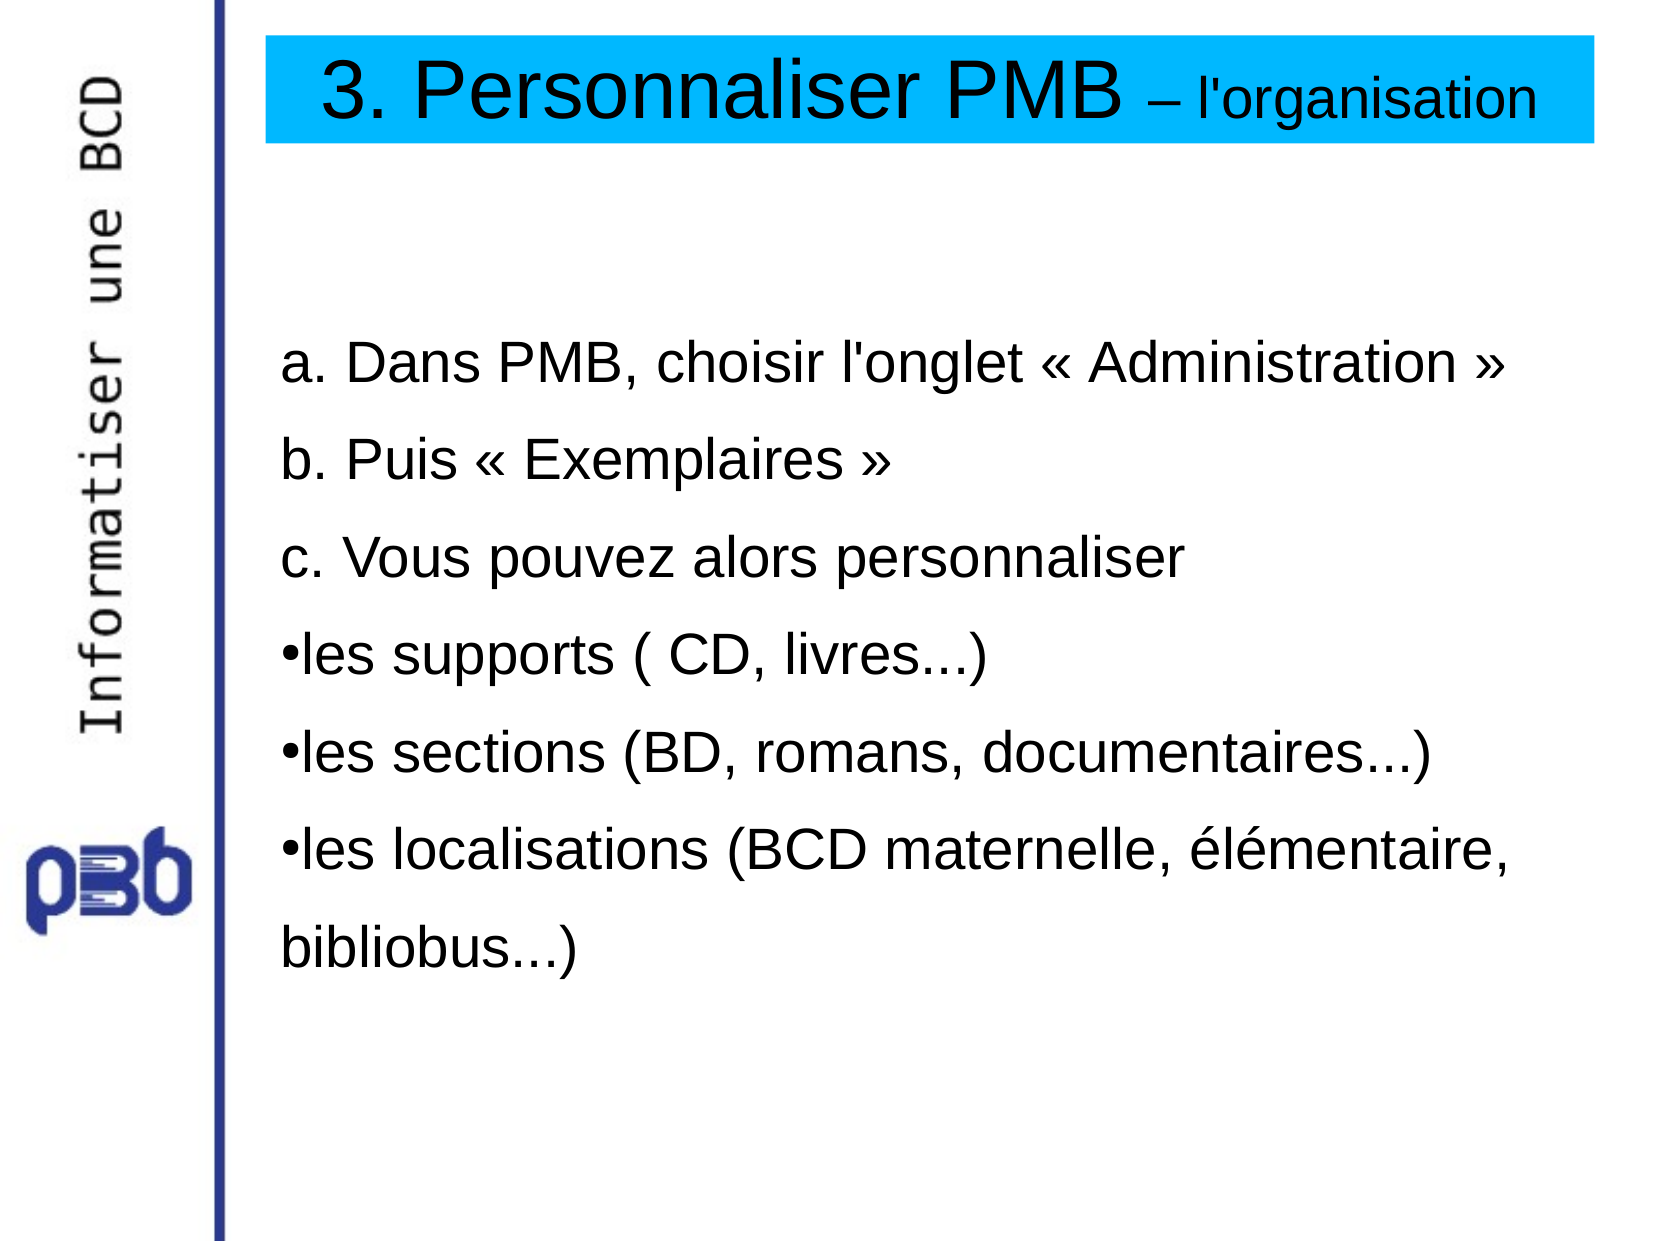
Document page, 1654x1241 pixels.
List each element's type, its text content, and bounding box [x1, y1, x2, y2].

text_box 3. Personnaliser PMB – l'organisation [265, 35, 1595, 144]
picture [0, 0, 1654, 1241]
text_box a. Dans PMB, choisir l'onglet « Administration » b. Puis « Exemplaires » c. Vous pouvez alors personnaliser les supports ( CD, livres...) les sections (BD, romans, documentaires...) les localisations (BCD maternelle, élémentaire, bibliobus...) [265, 289, 1595, 952]
